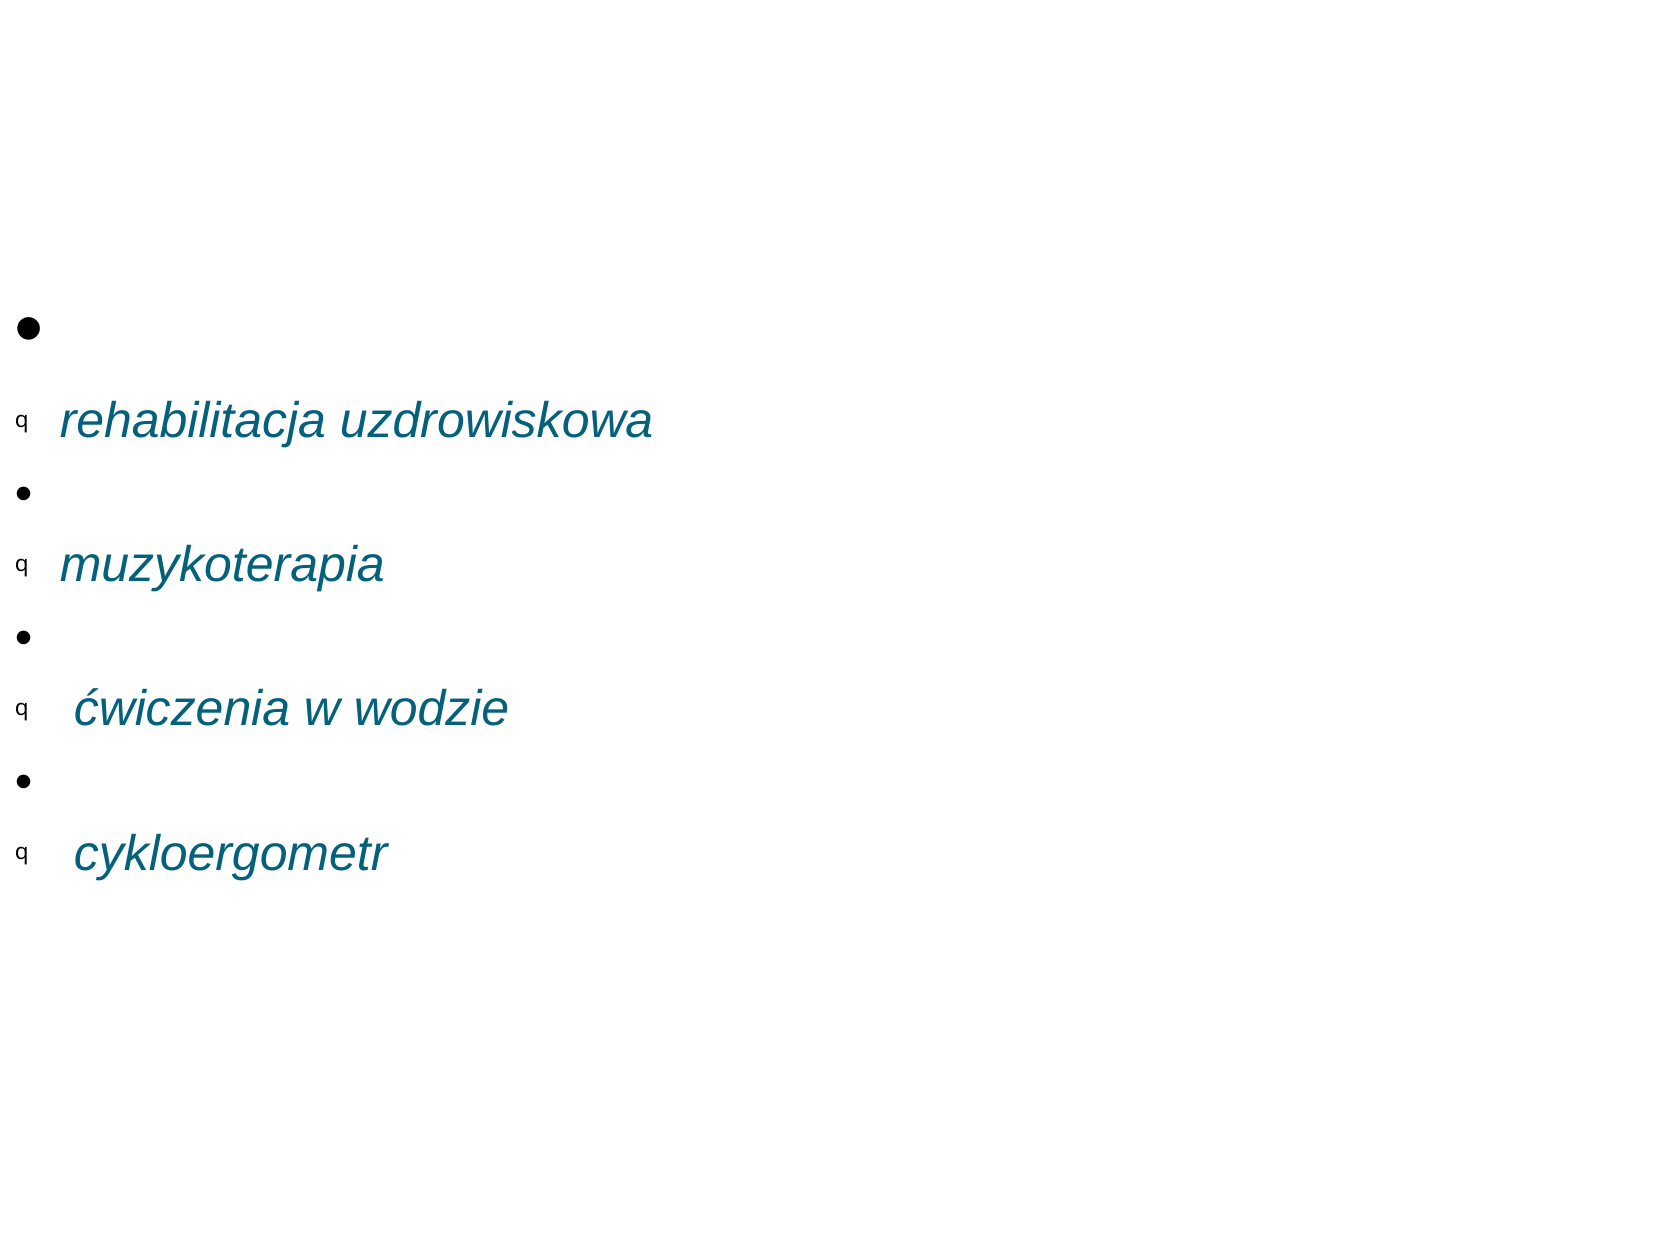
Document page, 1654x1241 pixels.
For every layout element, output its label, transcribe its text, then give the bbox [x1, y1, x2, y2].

subtitle rehabilitacja uzdrowiskowa muzykoterapia ćwiczenia w wodzie cykloergometr [0, 49, 1371, 1109]
